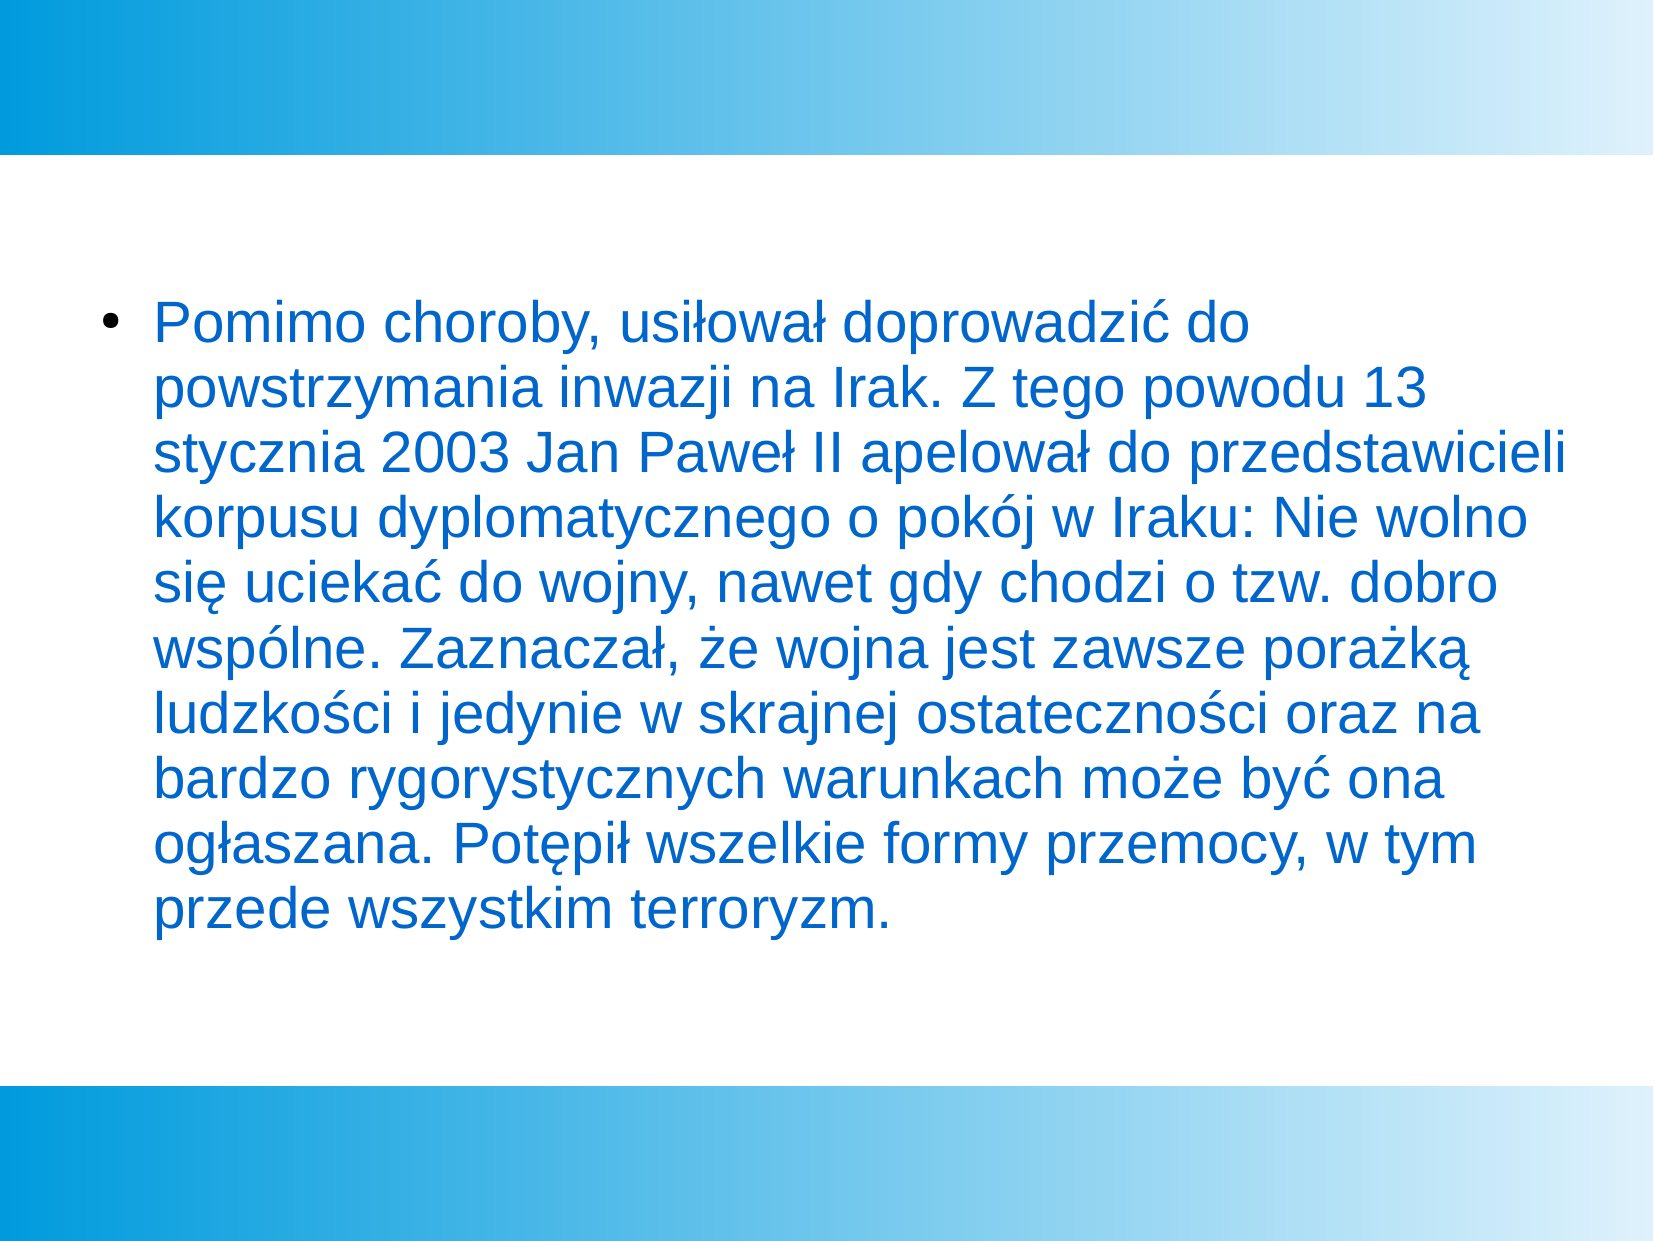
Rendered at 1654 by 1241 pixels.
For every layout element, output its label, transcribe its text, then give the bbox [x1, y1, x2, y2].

list Pomimo choroby, usiłował doprowadzić do powstrzymania inwazji na Irak. Z tego powodu 13 stycznia 2003 Jan Paweł II apelował do przedstawicieli korpusu dyplomatycznego o pokój w Iraku: Nie wolno się uciekać do wojny, nawet gdy chodzi o tzw. dobro wspólne. Zaznaczał, że wojna jest zawsze porażką ludzkości i jedynie w skrajnej ostateczności oraz na bardzo rygorystycznych warunkach może być ona ogłaszana. Potępił wszelkie formy przemocy, w tym przede wszystkim terroryzm. [82, 290, 1571, 1010]
